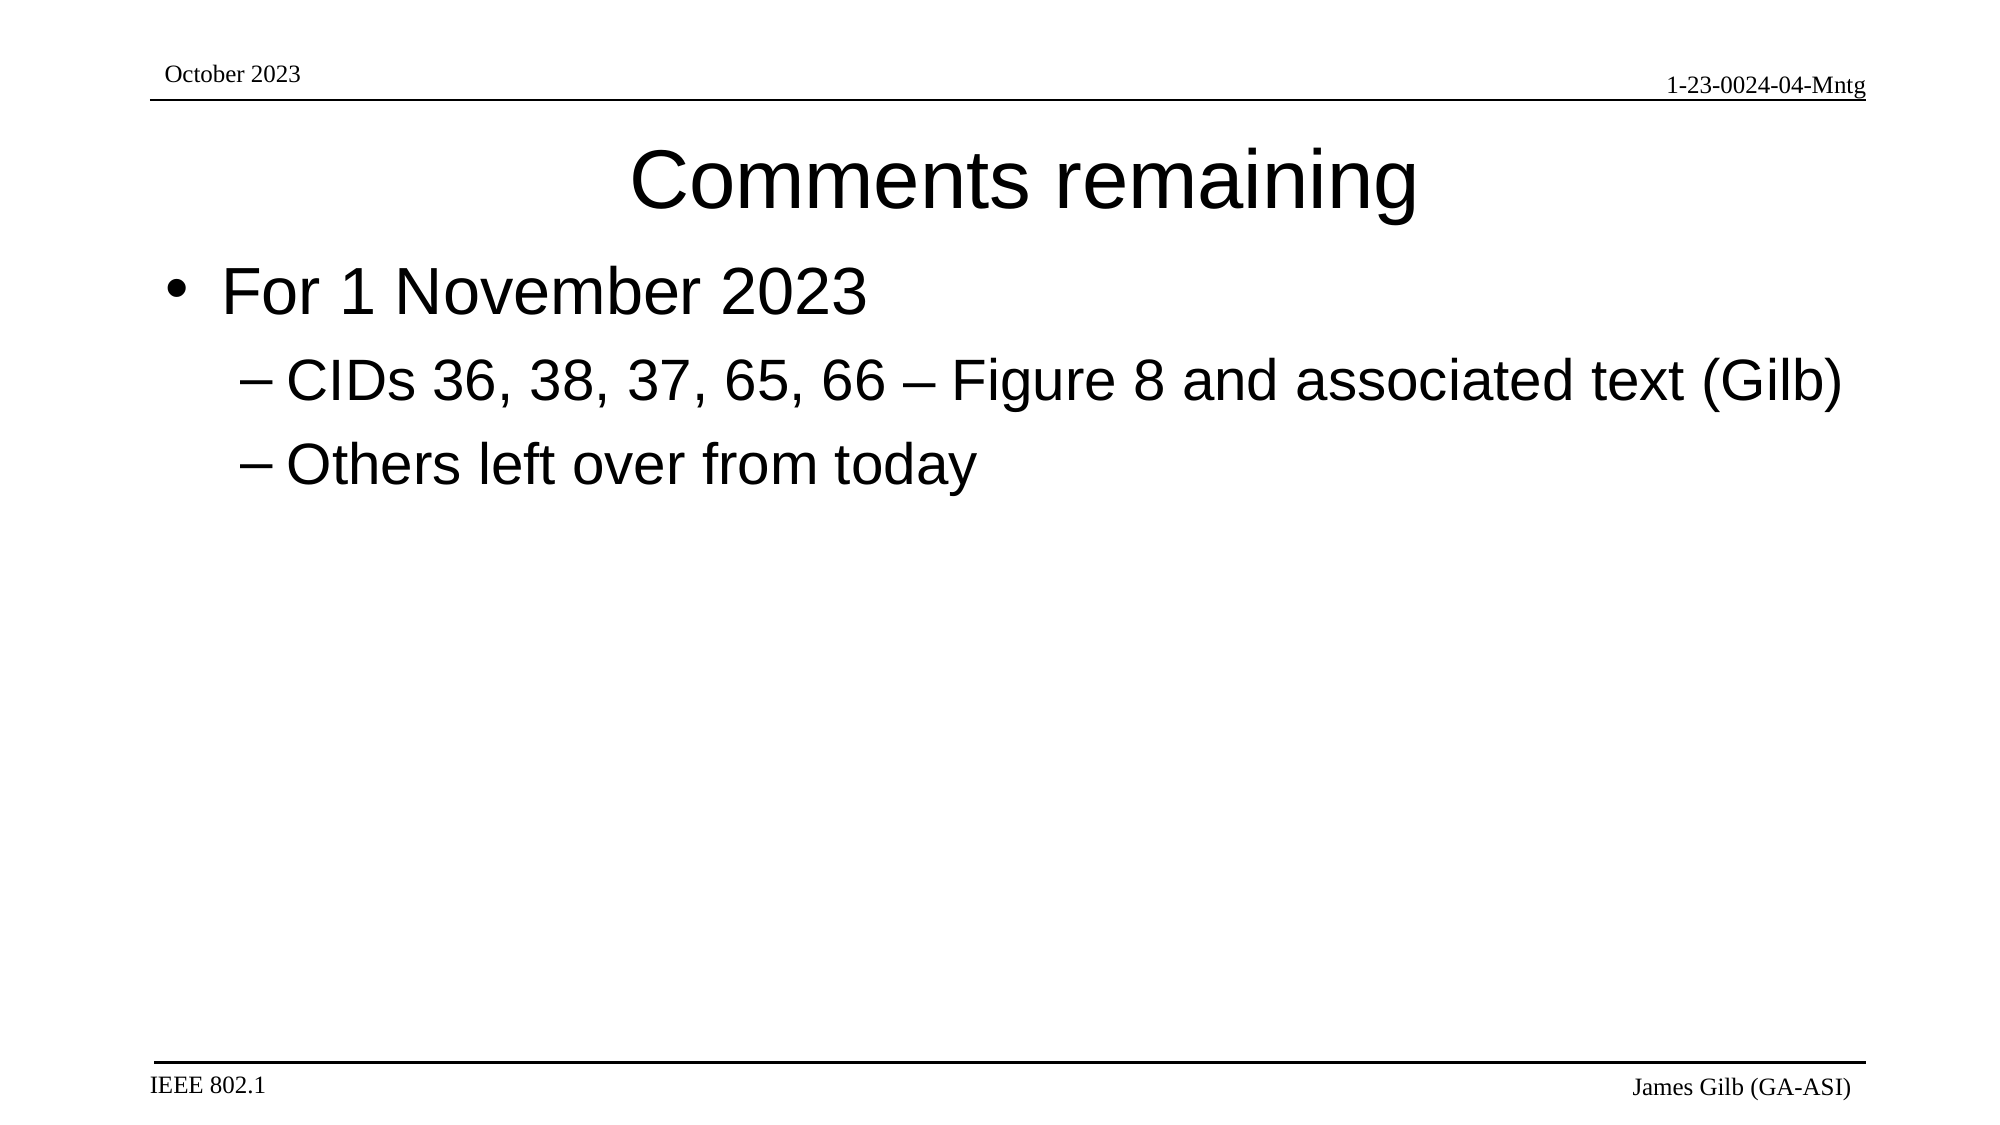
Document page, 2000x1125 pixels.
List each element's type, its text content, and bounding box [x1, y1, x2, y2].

list For 1 November 2023 CIDs 36, 38, 37, 65, 66 – Figure 8 and associated text (Gilb) Others left over from today [149, 239, 1900, 1051]
title Comments remaining [149, 112, 1900, 238]
